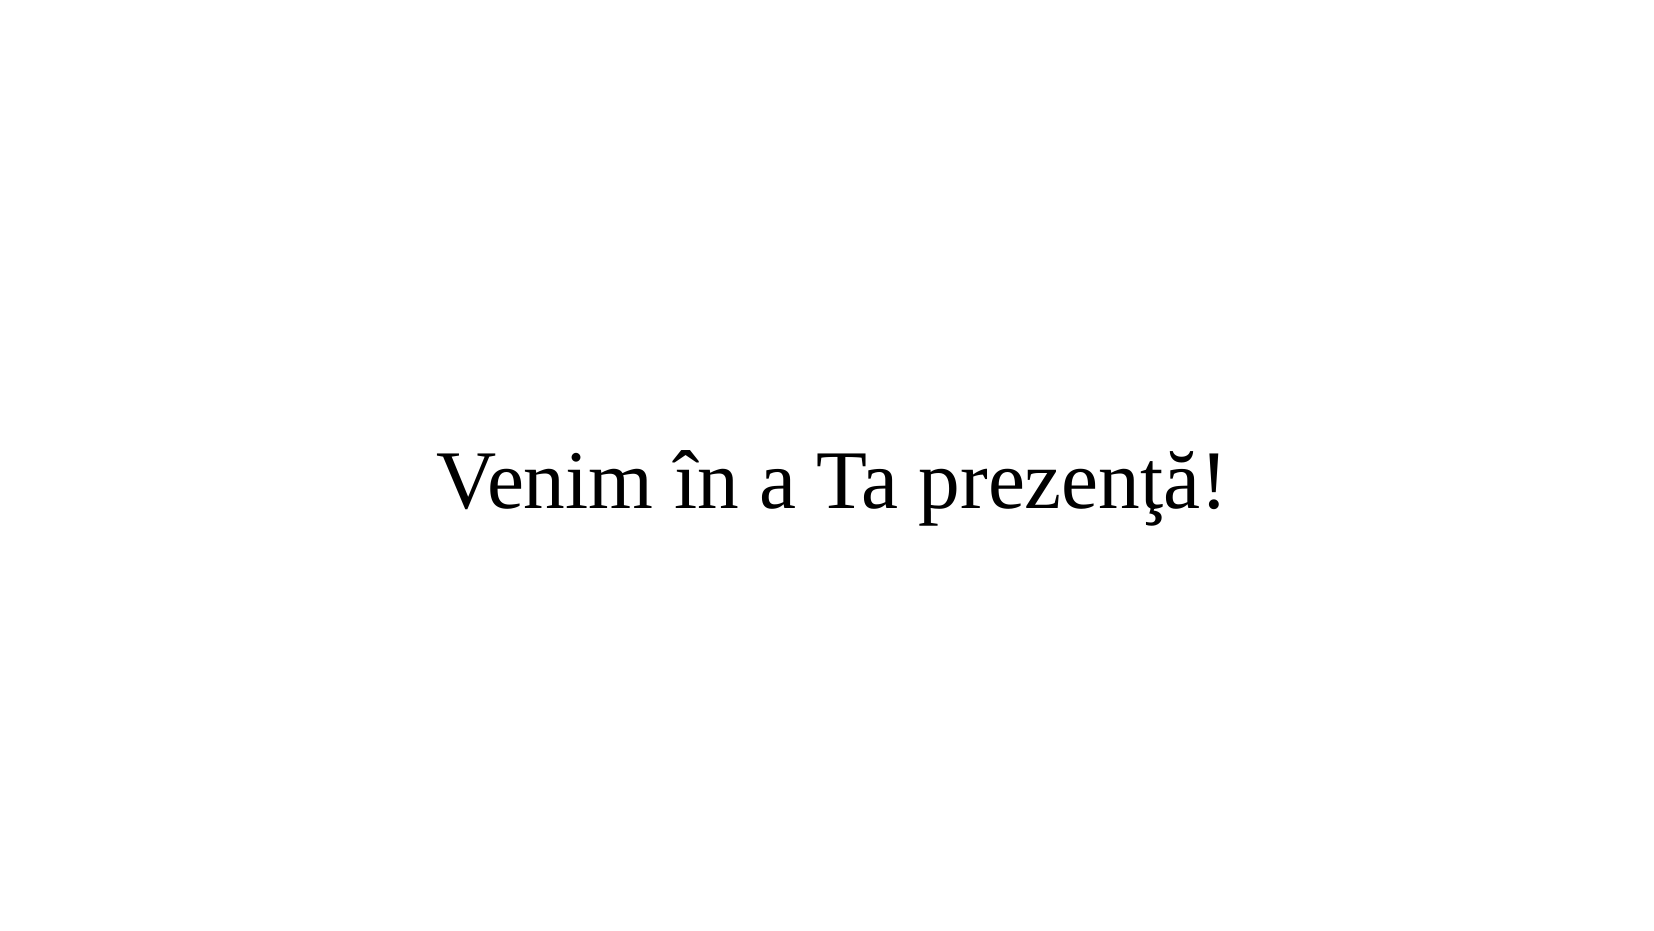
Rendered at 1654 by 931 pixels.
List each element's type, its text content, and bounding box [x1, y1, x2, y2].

subtitle Venim în a Ta prezenţă! [94, 424, 1571, 526]
